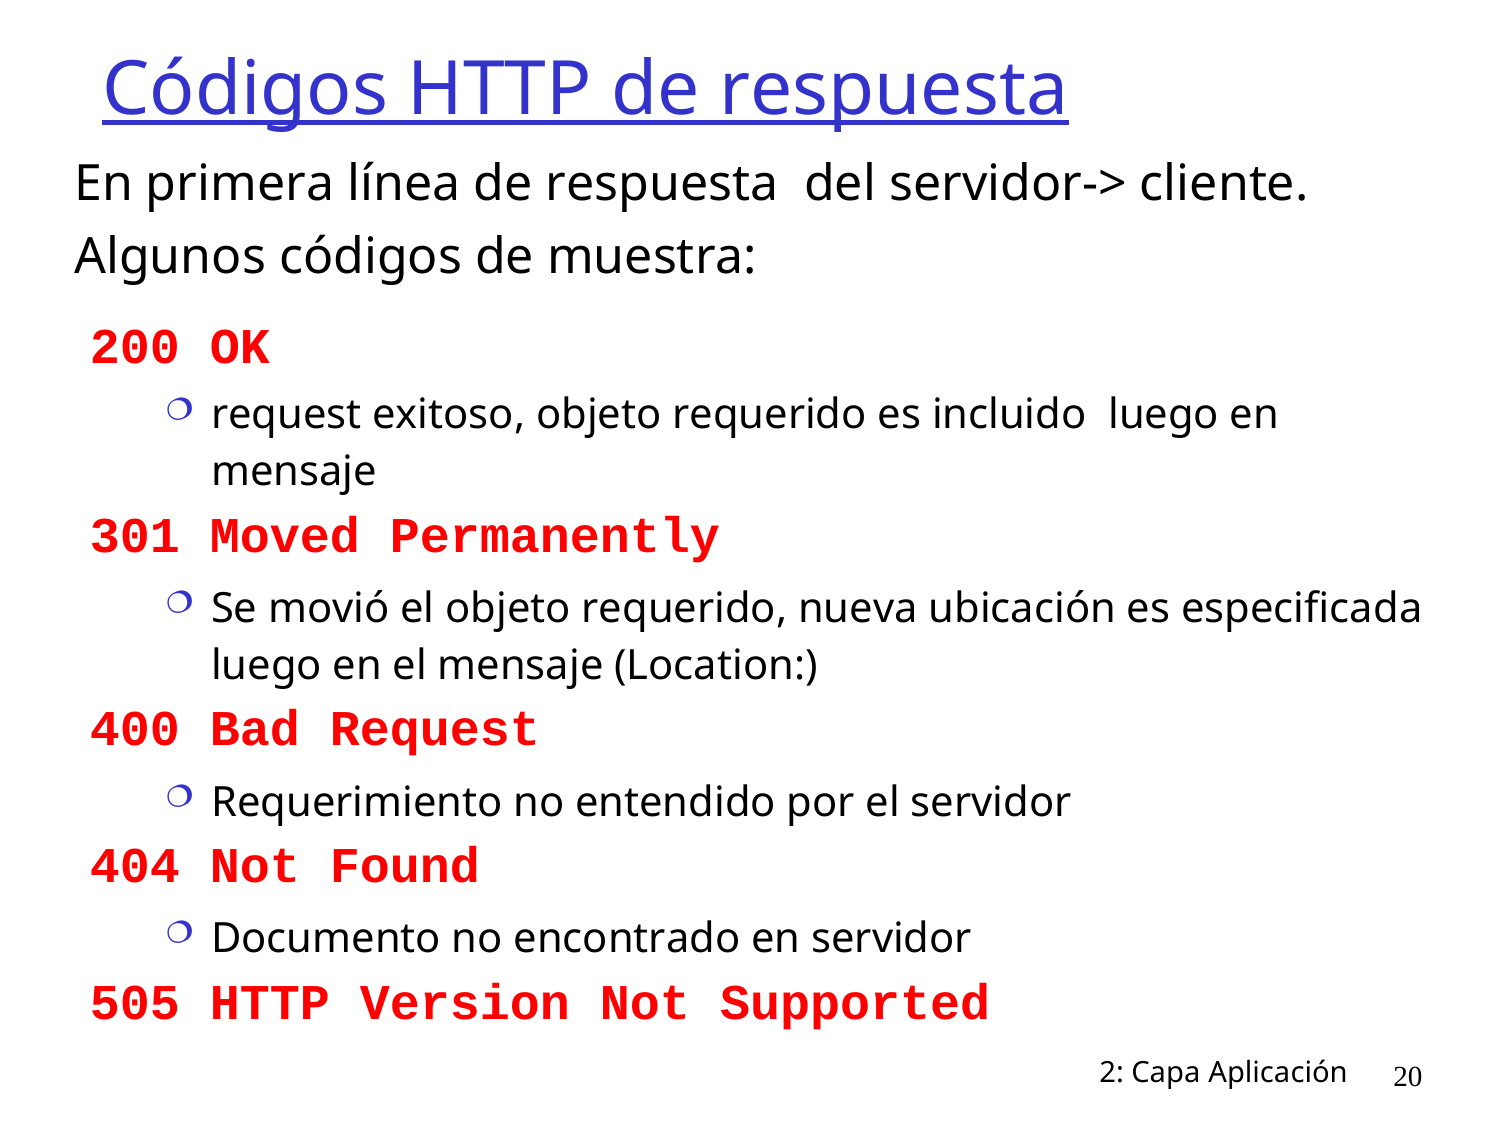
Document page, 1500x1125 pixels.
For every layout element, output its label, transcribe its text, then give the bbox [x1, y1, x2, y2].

list 200 OK request exitoso, objeto requerido es incluido luego en mensaje 301 Moved Permanently Se movió el objeto requerido, nueva ubicación es especificada luego en el mensaje (Location:) 400 Bad Request Requerimiento no entendido por el servidor 404 Not Found Documento no encontrado en servidor 505 HTTP Version Not Supported [75, 313, 1463, 989]
title Códigos HTTP de respuesta [87, 15, 1463, 158]
text_box En primera línea de respuesta del servidor-> cliente. Algunos códigos de muestra: [59, 149, 1434, 292]
